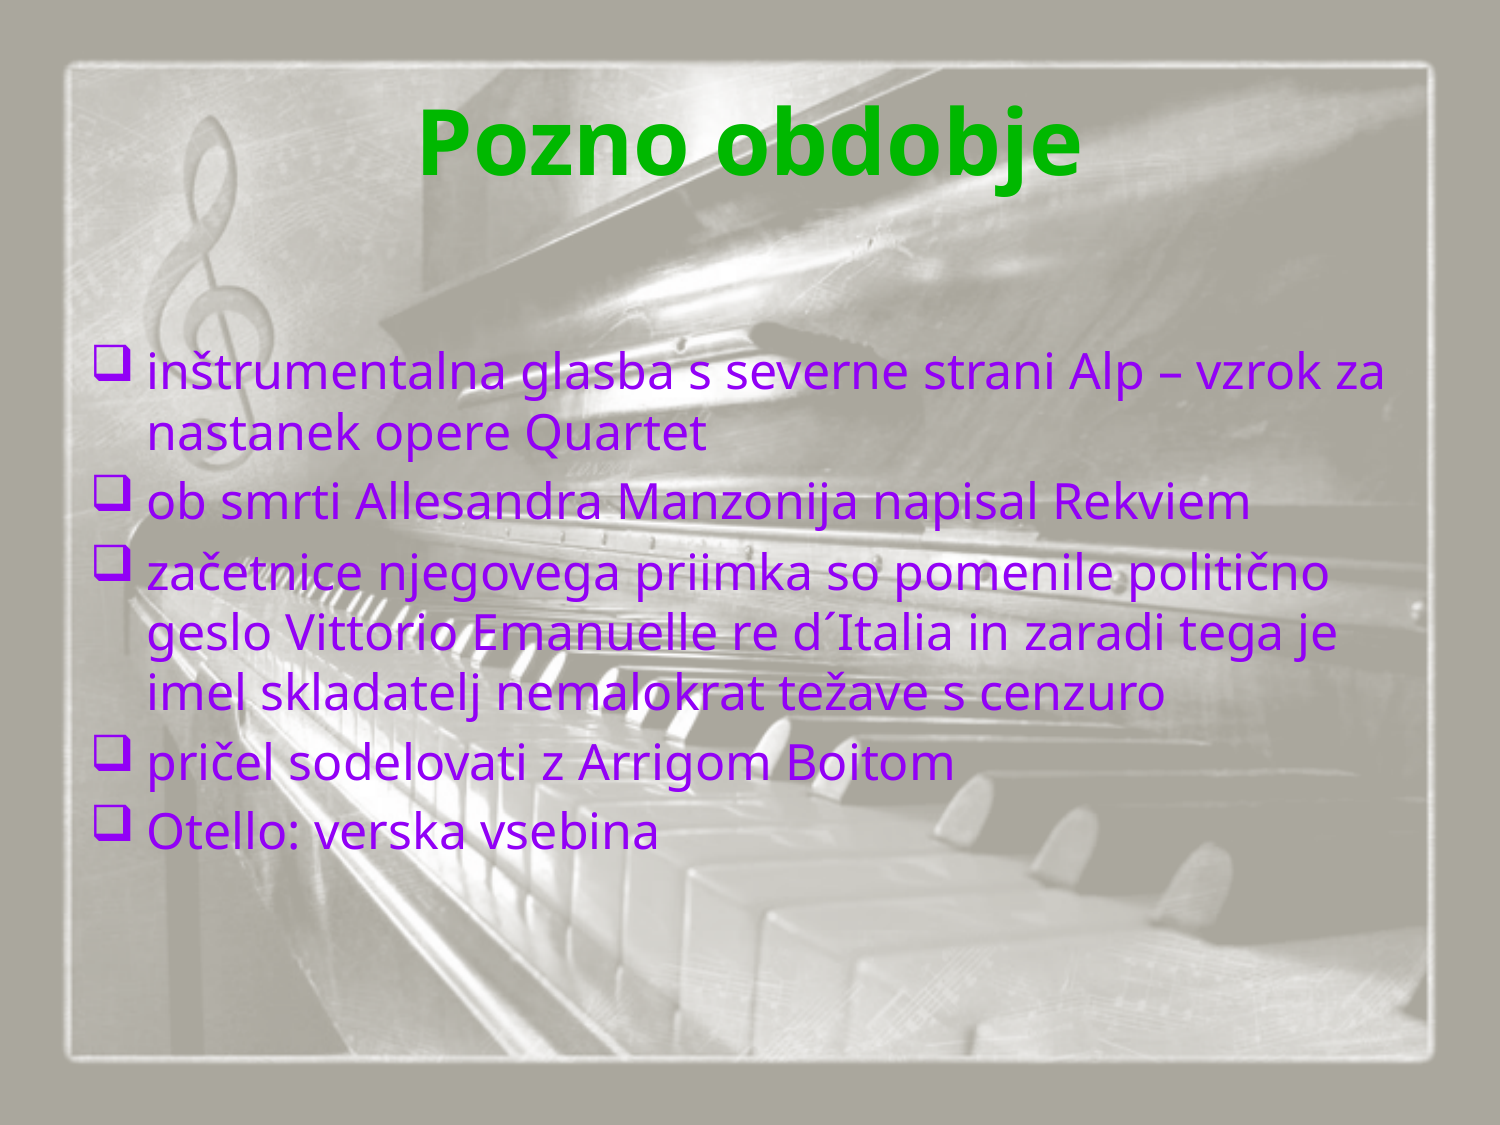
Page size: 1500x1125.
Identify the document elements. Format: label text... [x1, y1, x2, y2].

list inštrumentalna glasba s severne strani Alp – vzrok za nastanek opere Quartet ob smrti Allesandra Manzonija napisal Rekviem začetnice njegovega priimka so pomenile politično geslo Vittorio Emanuelle re d´Italia in zaradi tega je imel skladatelj nemalokrat težave s cenzuro pričel sodelovati z Arrigom Boitom Otello: verska vsebina [75, 262, 1425, 1005]
picture [0, 0, 1500, 1125]
title Pozno obdobje [75, 45, 1425, 233]
